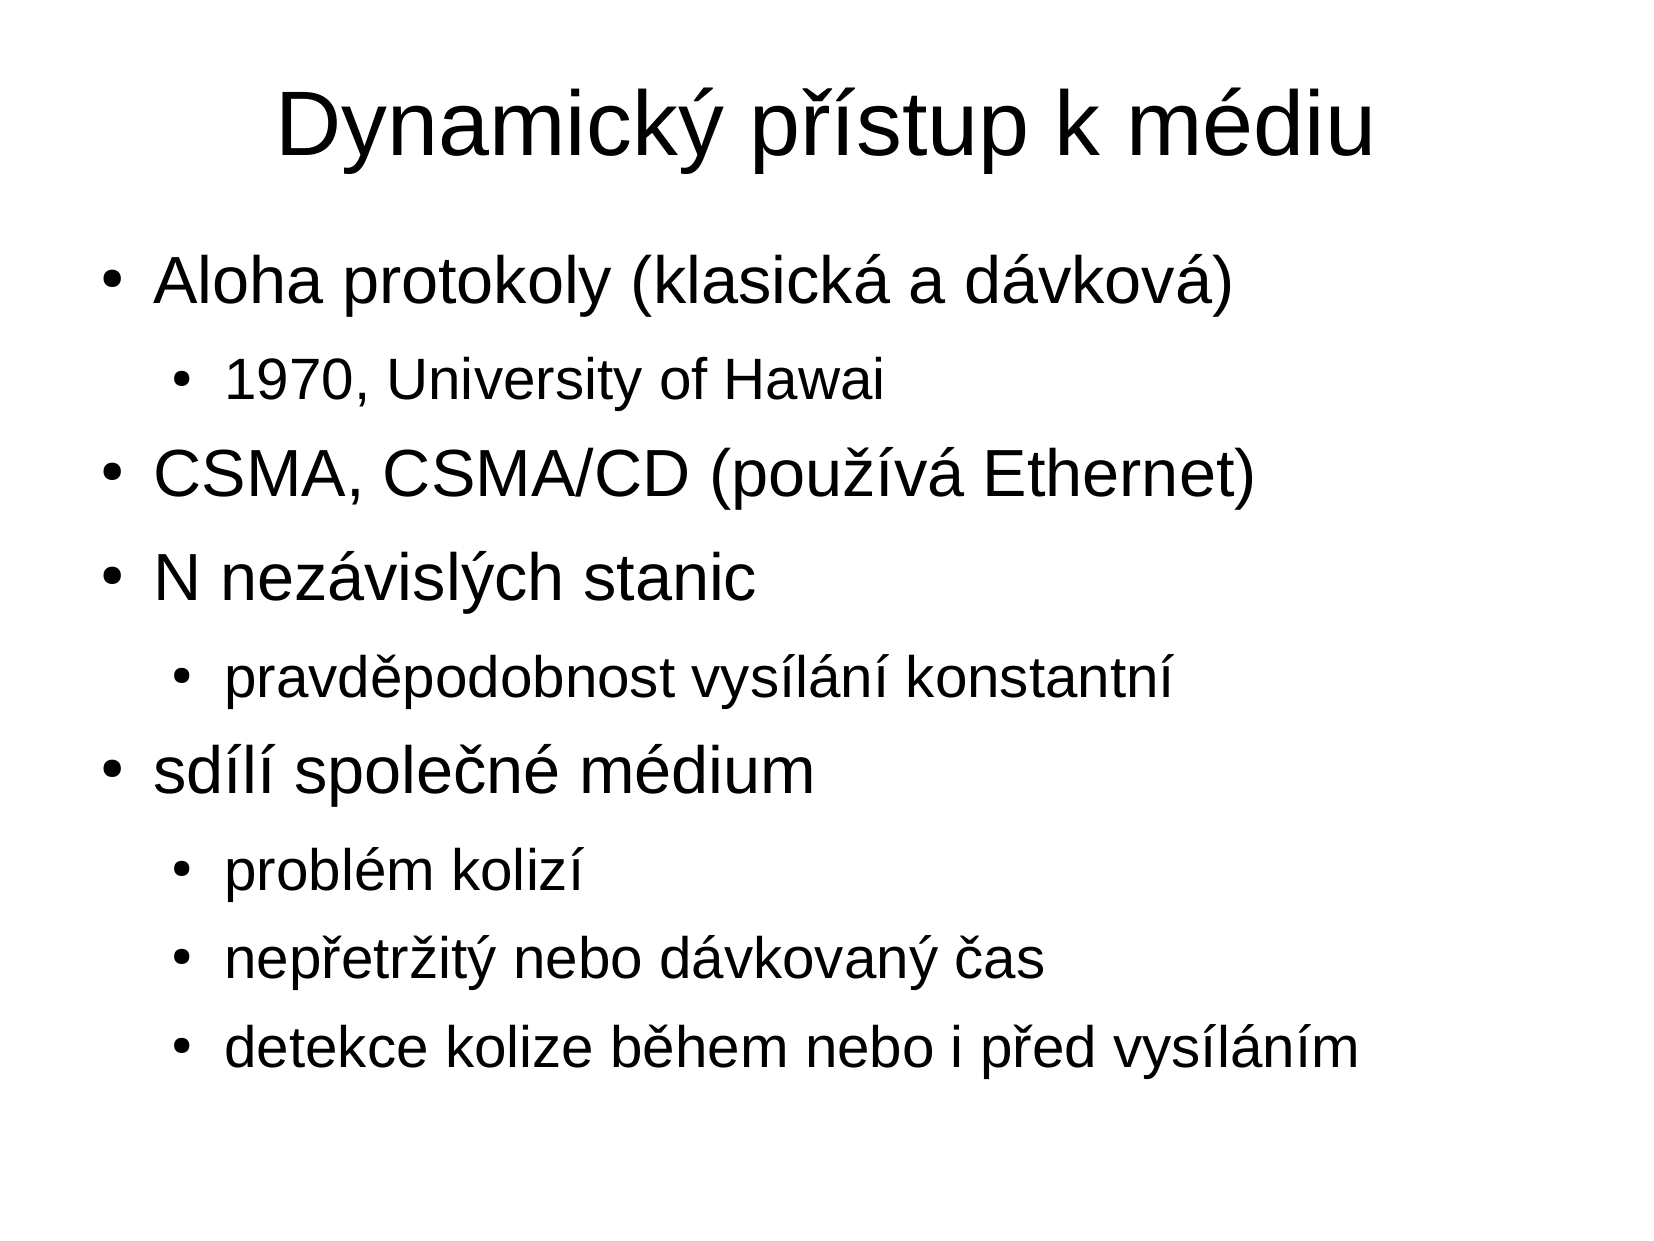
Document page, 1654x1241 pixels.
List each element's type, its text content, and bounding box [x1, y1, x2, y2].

list Aloha protokoly (klasická a dávková) 1970, University of Hawai CSMA, CSMA/CD (používá Ethernet) N nezávislých stanic pravděpodobnost vysílání konstantní sdílí společné médium problém kolizí nepřetržitý nebo dávkovaný čas detekce kolize během nebo i před vysíláním [82, 242, 1571, 1080]
title Dynamický přístup k médiu [82, 27, 1571, 220]
